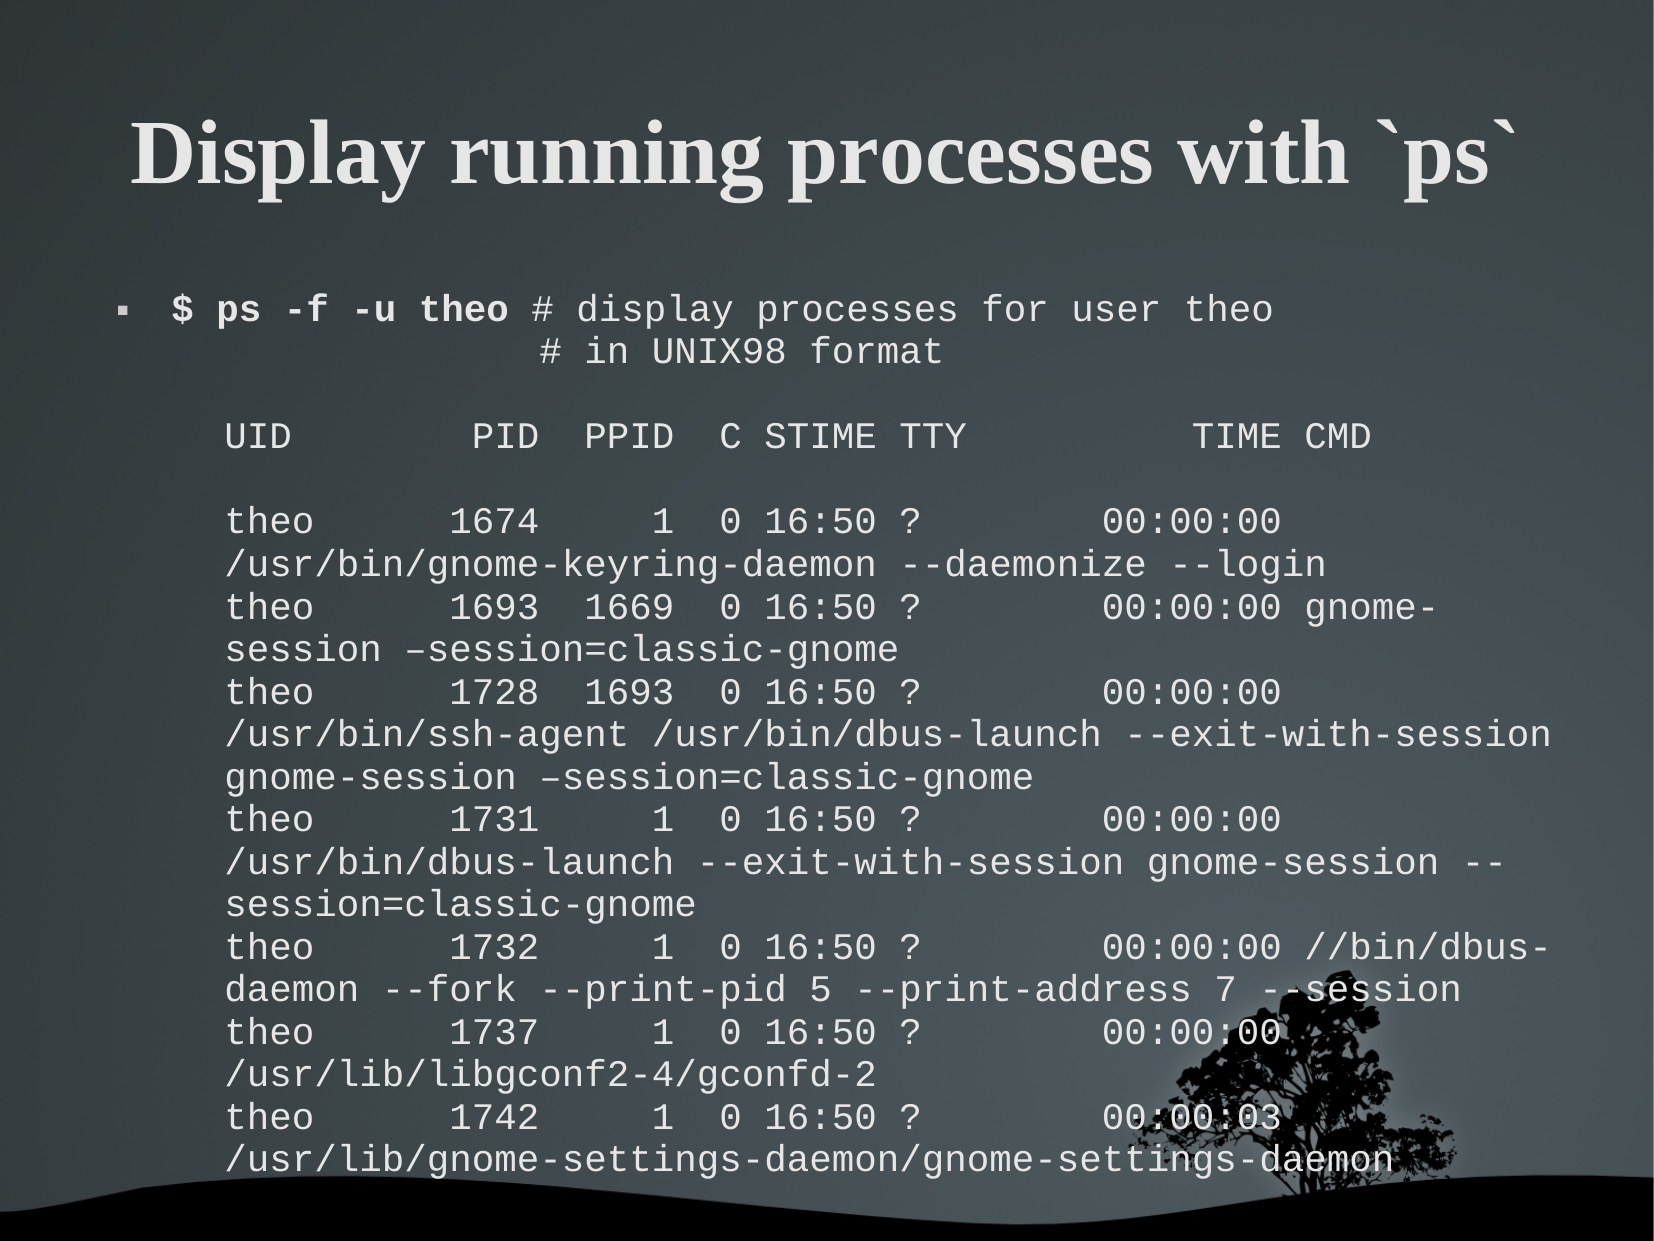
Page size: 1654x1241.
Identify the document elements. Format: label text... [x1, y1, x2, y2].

title Display running processes with `ps` [82, 49, 1571, 257]
picture [0, 0, 1654, 1241]
list $ ps -f -u theo # display processes for user theo # in UNIX98 format UID PID PPID C STIME TTY TIME CMD theo 1674 1 0 16:50 ? 00:00:00 /usr/bin/gnome-keyring-daemon --daemonize --login theo 1693 1669 0 16:50 ? 00:00:00 gnome-session –session=classic-gnome theo 1728 1693 0 16:50 ? 00:00:00 /usr/bin/ssh-agent /usr/bin/dbus-launch --exit-with-session gnome-session –session=classic-gnome theo 1731 1 0 16:50 ? 00:00:00 /usr/bin/dbus-launch --exit-with-session gnome-session --session=classic-gnome theo 1732 1 0 16:50 ? 00:00:00 //bin/dbus-daemon --fork --print-pid 5 --print-address 7 --session theo 1737 1 0 16:50 ? 00:00:00 /usr/lib/libgconf2-4/gconfd-2 theo 1742 1 0 16:50 ? 00:00:03 /usr/lib/gnome-settings-daemon/gnome-settings-daemon [82, 290, 1571, 1184]
